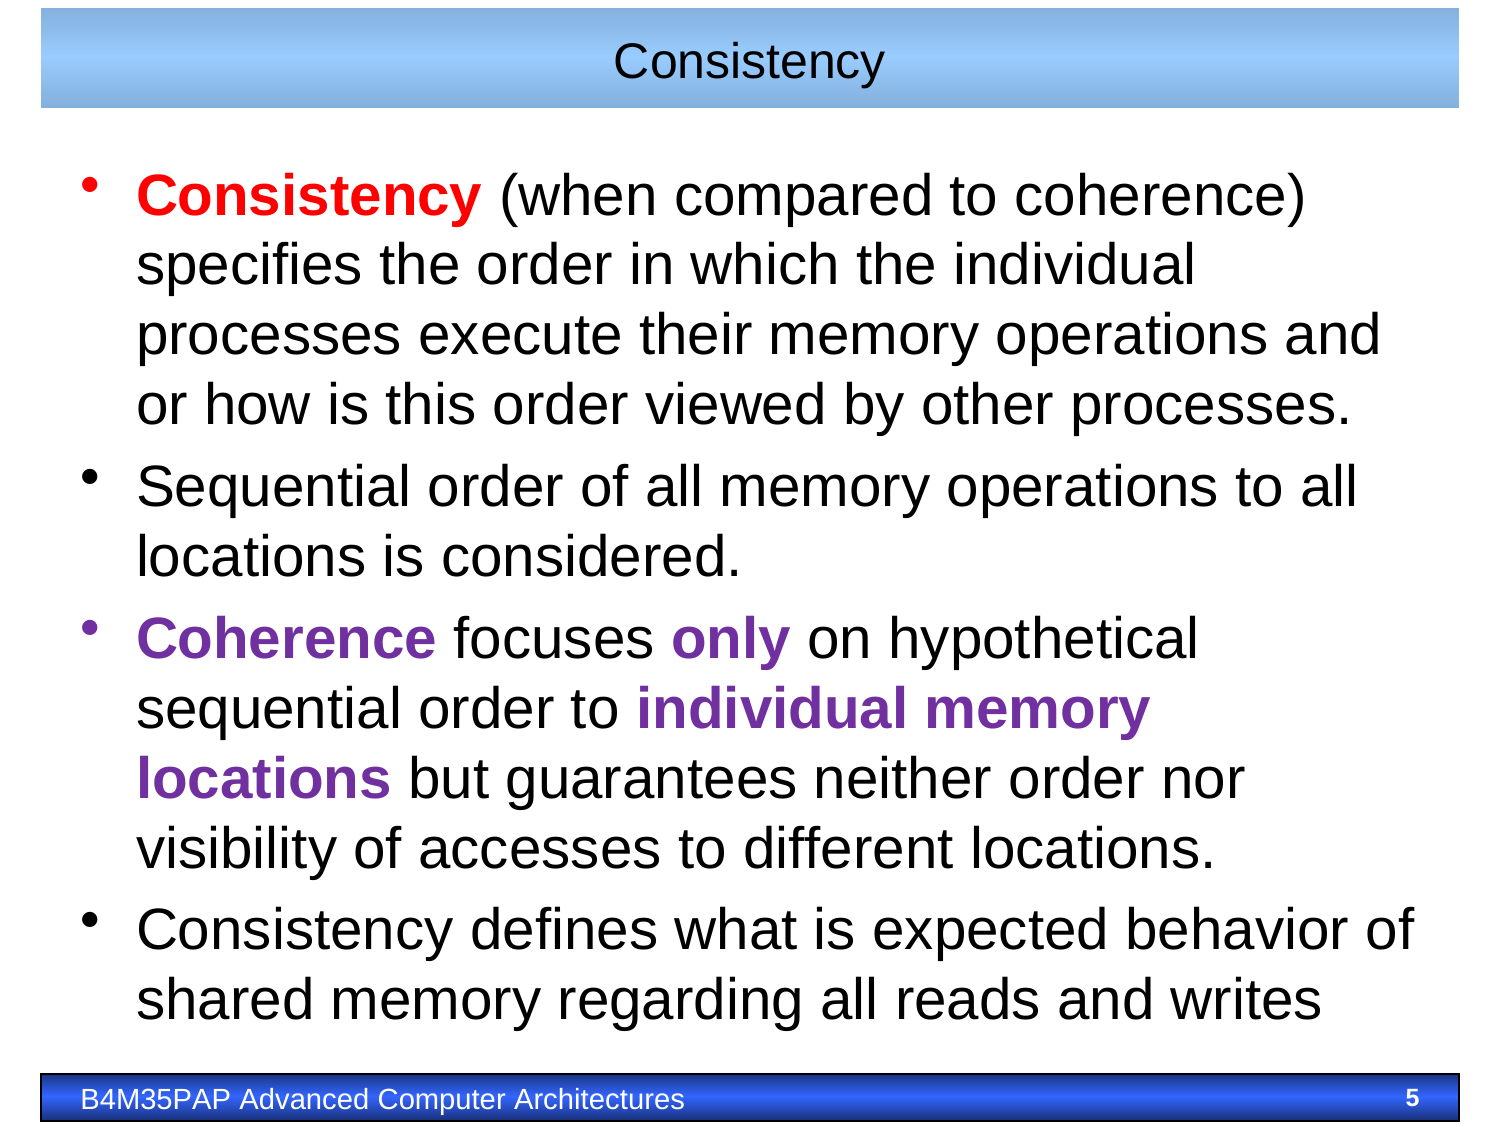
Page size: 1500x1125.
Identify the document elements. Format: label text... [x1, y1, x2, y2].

list Consistency (when compared to coherence) specifies the order in which the individual processes execute their memory operations and or how is this order viewed by other processes. Sequential order of all memory operations to all locations is considered. Coherence focuses only on hypothetical sequential order to individual memory locations but guarantees neither order nor visibility of accesses to different locations. Consistency defines what is expected behavior of shared memory regarding all reads and writes [64, 149, 1436, 976]
title Consistency [41, 8, 1459, 108]
